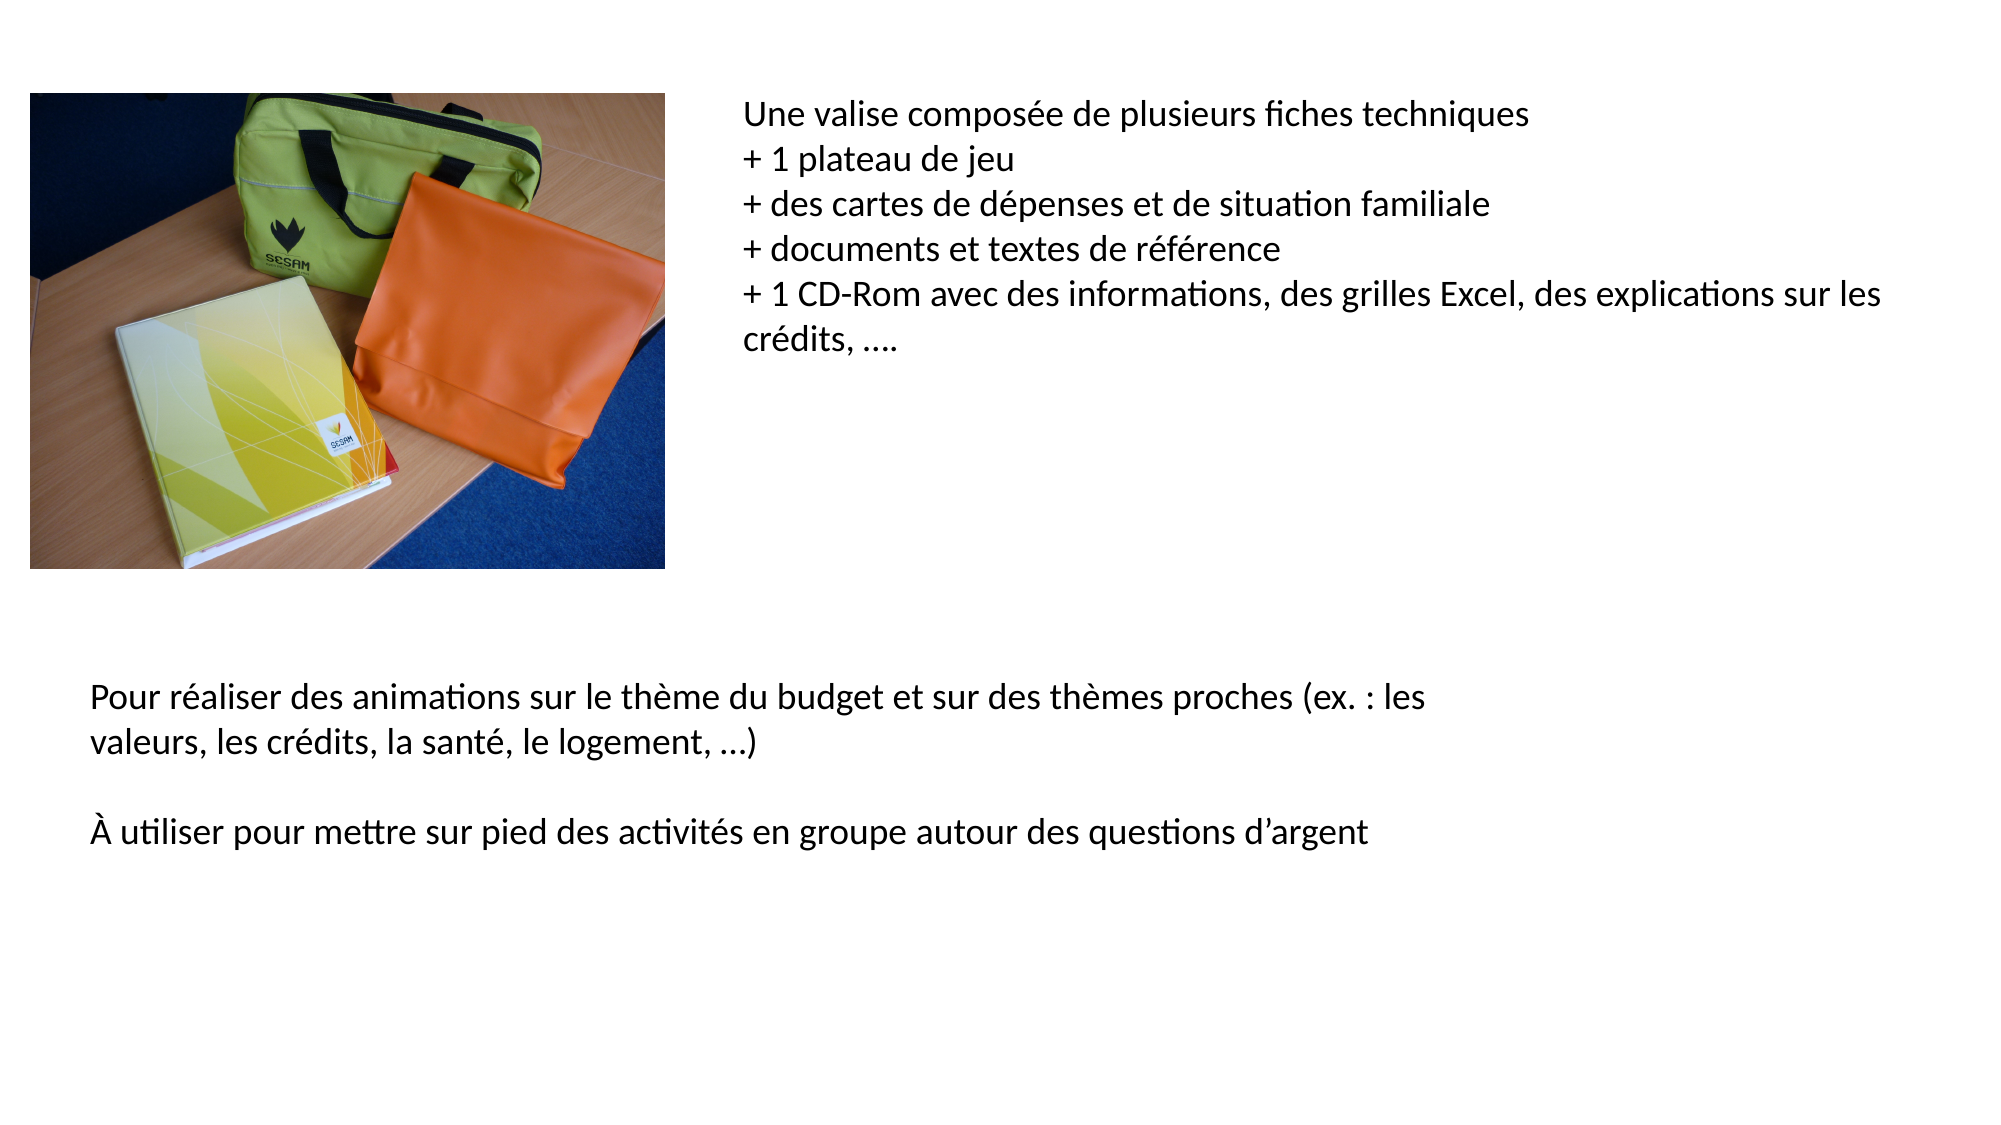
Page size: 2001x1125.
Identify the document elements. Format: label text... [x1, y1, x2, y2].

text_box Pour réaliser des animations sur le thème du budget et sur des thèmes proches (ex. : les valeurs, les crédits, la santé, le logement, …) À utiliser pour mettre sur pied des activités en groupe autour des questions d’argent [75, 664, 1518, 861]
picture [30, 93, 665, 569]
text_box Une valise composée de plusieurs fiches techniques + 1 plateau de jeu + des cartes de dépenses et de situation familiale + documents et textes de référence + 1 CD-Rom avec des informations, des grilles Excel, des explications sur les crédits, …. [728, 81, 1908, 415]
